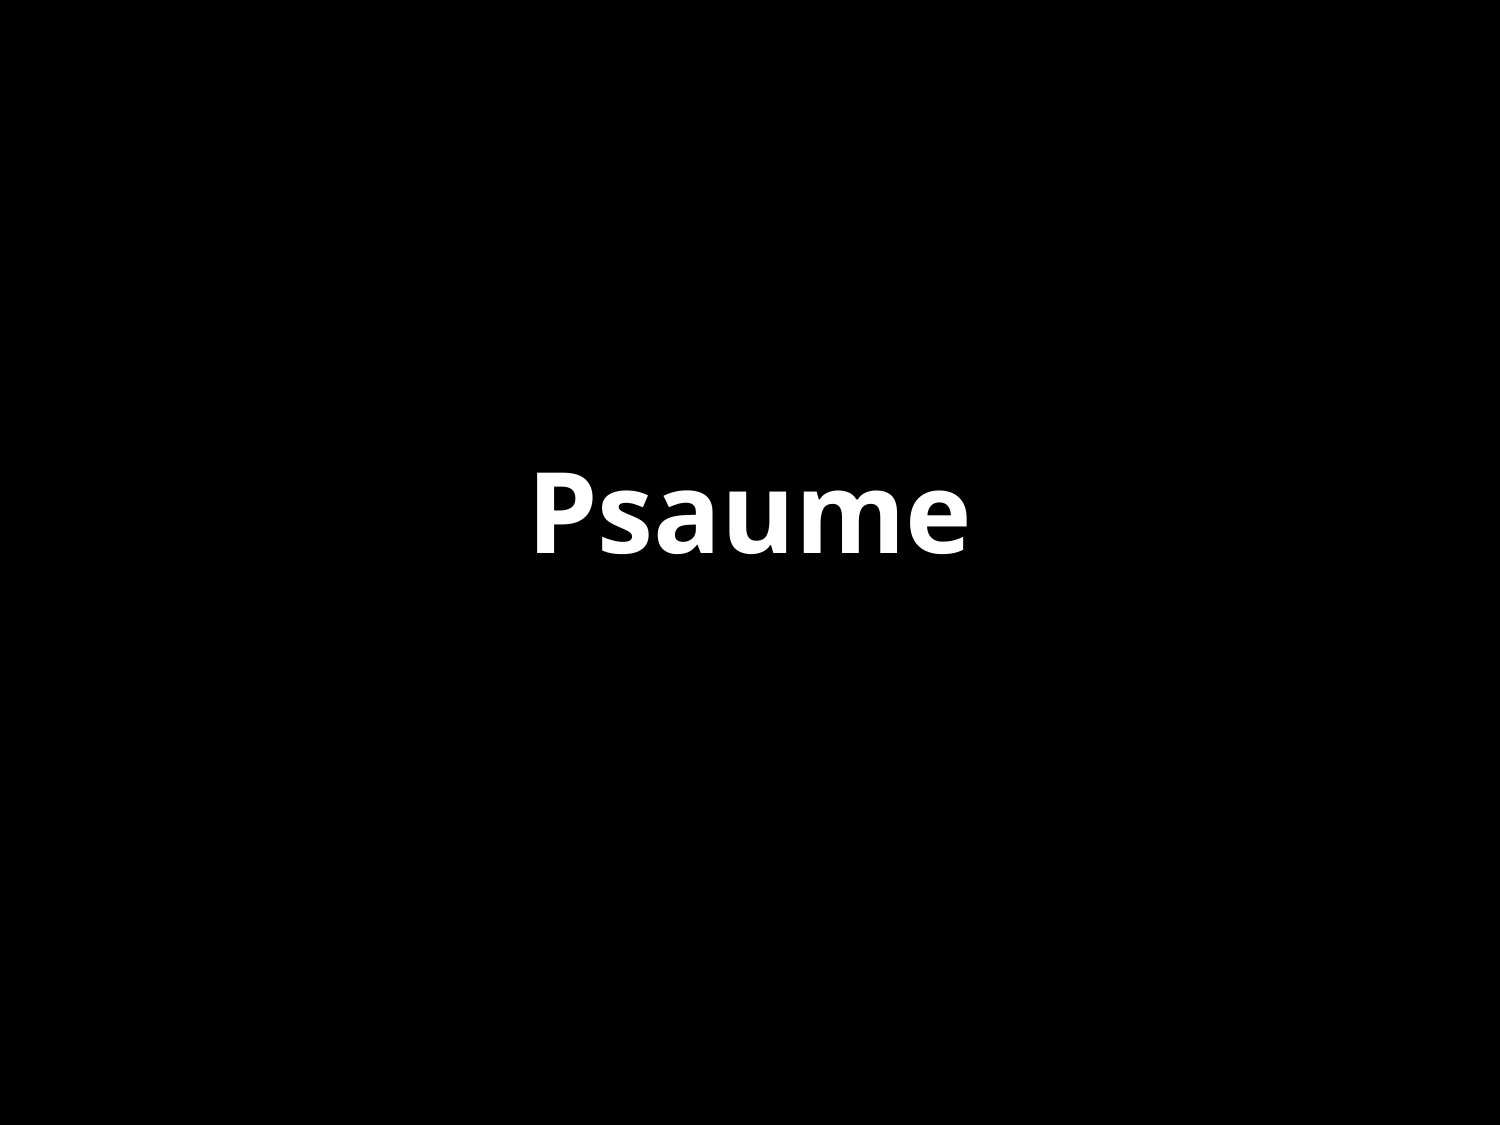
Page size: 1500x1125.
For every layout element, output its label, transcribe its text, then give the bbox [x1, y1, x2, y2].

text_box Psaume [0, 66, 1500, 591]
